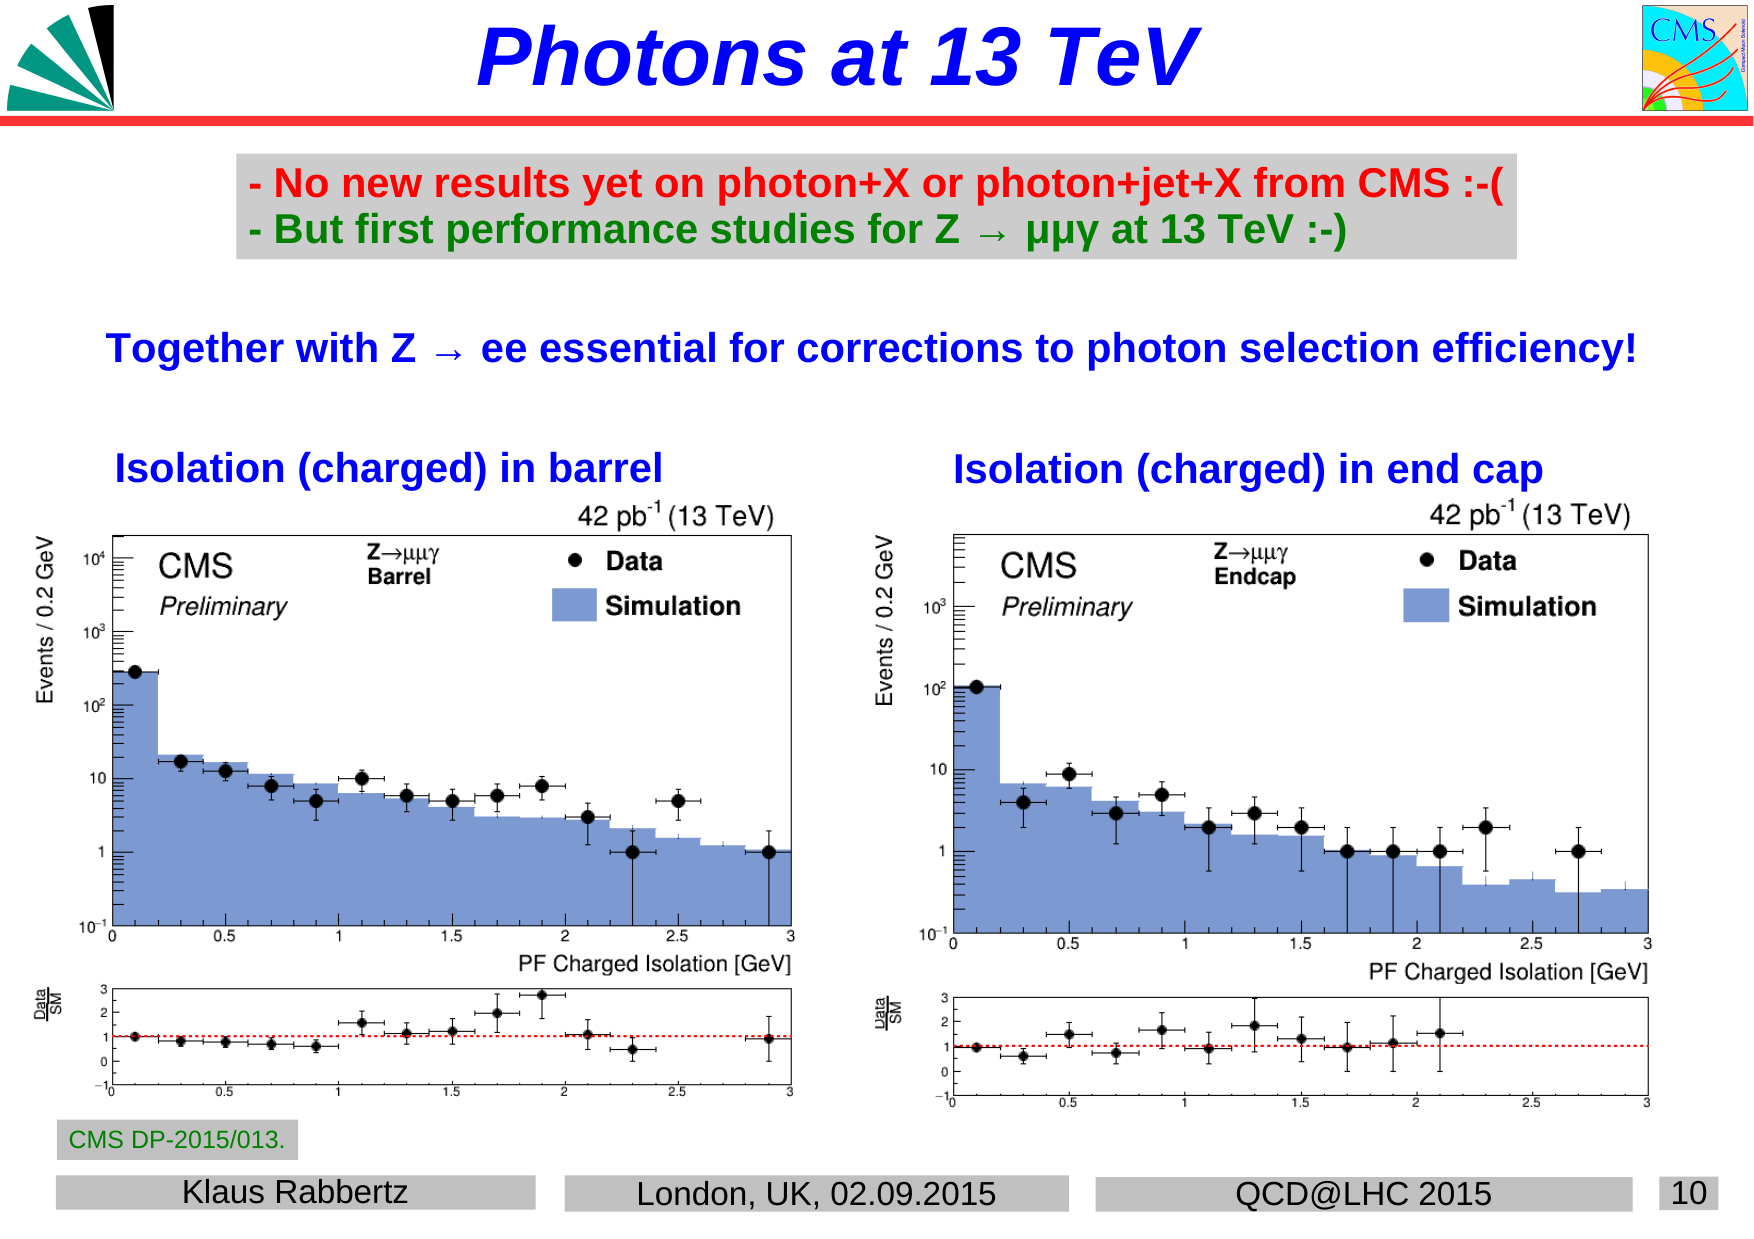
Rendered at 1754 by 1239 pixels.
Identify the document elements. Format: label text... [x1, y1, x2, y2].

picture [28, 485, 1735, 1108]
text_box Isolation (charged) in barrel [102, 439, 677, 499]
text_box - No new results yet on photon+X or photon+jet+X from CMS :-( - But first performance studies for Z → μμγ at 13 TeV :-) [236, 153, 1517, 260]
text_box Isolation (charged) in end cap [941, 439, 1557, 499]
picture [7, 5, 114, 112]
text_box CMS DP-2015/013. [56, 1119, 299, 1160]
picture [1642, 5, 1748, 111]
title Photons at 13 TeV [129, 0, 1545, 114]
text_box Together with Z → ee essential for corrections to photon selection efficiency! [93, 318, 1660, 378]
